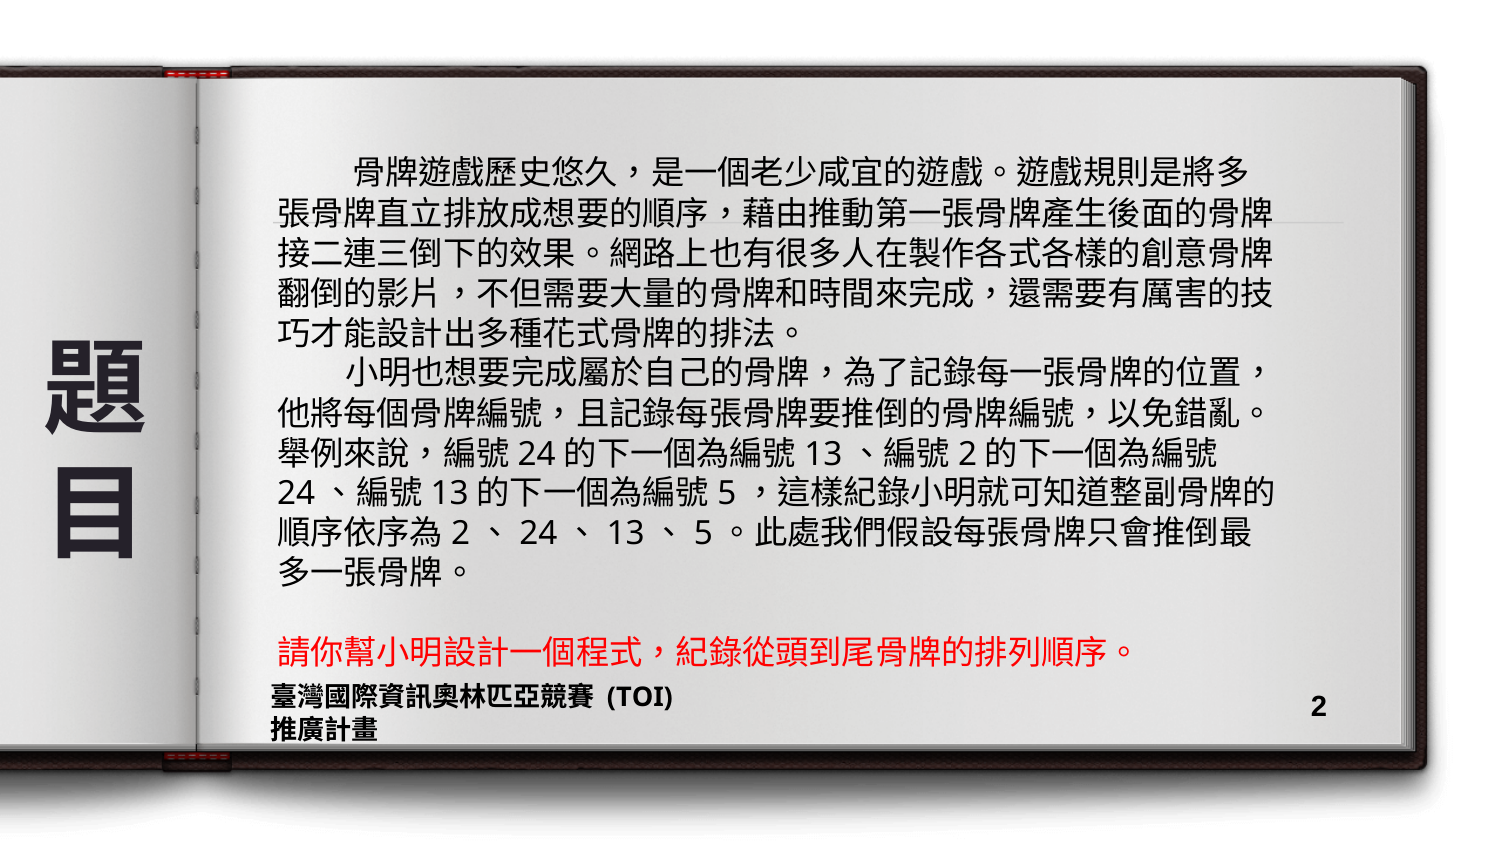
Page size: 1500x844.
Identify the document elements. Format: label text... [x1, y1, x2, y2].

text_box [1295, 672, 1386, 737]
text_box 題 目 [28, 306, 210, 552]
text_box 骨牌遊戲歷史悠久，是一個老少咸宜的遊戲。遊戲規則是將多張骨牌直立排放成想要的順序，藉由推動第一張骨牌產生後面的骨牌接二連三倒下的效果。網路上也有很多人在製作各式各樣的創意骨牌翻倒的影片，不但需要大量的骨牌和時間來完成，還需要有厲害的技巧才能設計出多種花式骨牌的排法。 小明也想要完成屬於自己的骨牌，為了記錄每一張骨牌的位置，他將每個骨牌編號，且記錄每張骨牌要推倒的骨牌編號，以免錯亂。舉例來說，編號24的下一個為編號13、編號2的下一個為編號24、編號13的下一個為編號5，這樣紀錄小明就可知道整副骨牌的順序依序為2、24、13、5。此處我們假設每張骨牌只會推倒最多一張骨牌。 請你幫小明設計一個程式，紀錄從頭到尾骨牌的排列順序。 [262, 140, 1296, 650]
